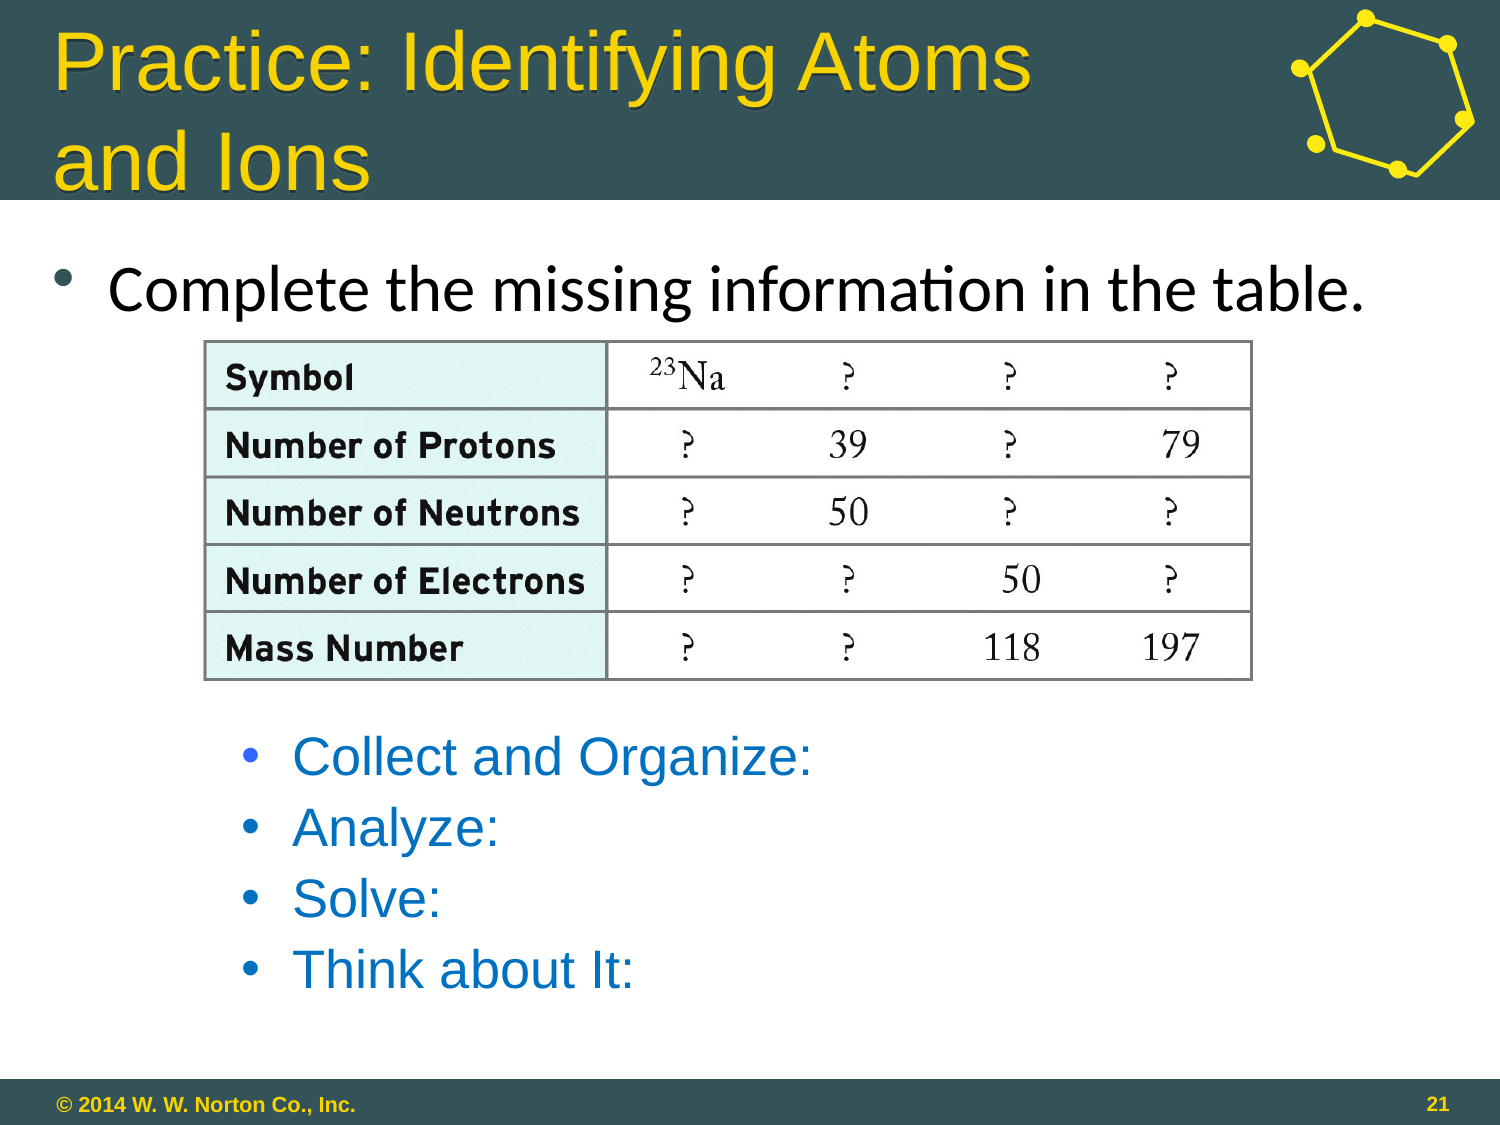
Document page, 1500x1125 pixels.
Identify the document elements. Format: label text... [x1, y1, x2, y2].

title Practice: Identifying Atoms and Ions [37, 19, 1118, 195]
text_box Collect and Organize: Analyze: Solve: Think about It: [187, 721, 994, 1008]
picture [196, 331, 1259, 688]
slide_number <number> [1411, 1086, 1468, 1119]
list Complete the missing information in the table. [37, 237, 1463, 1121]
